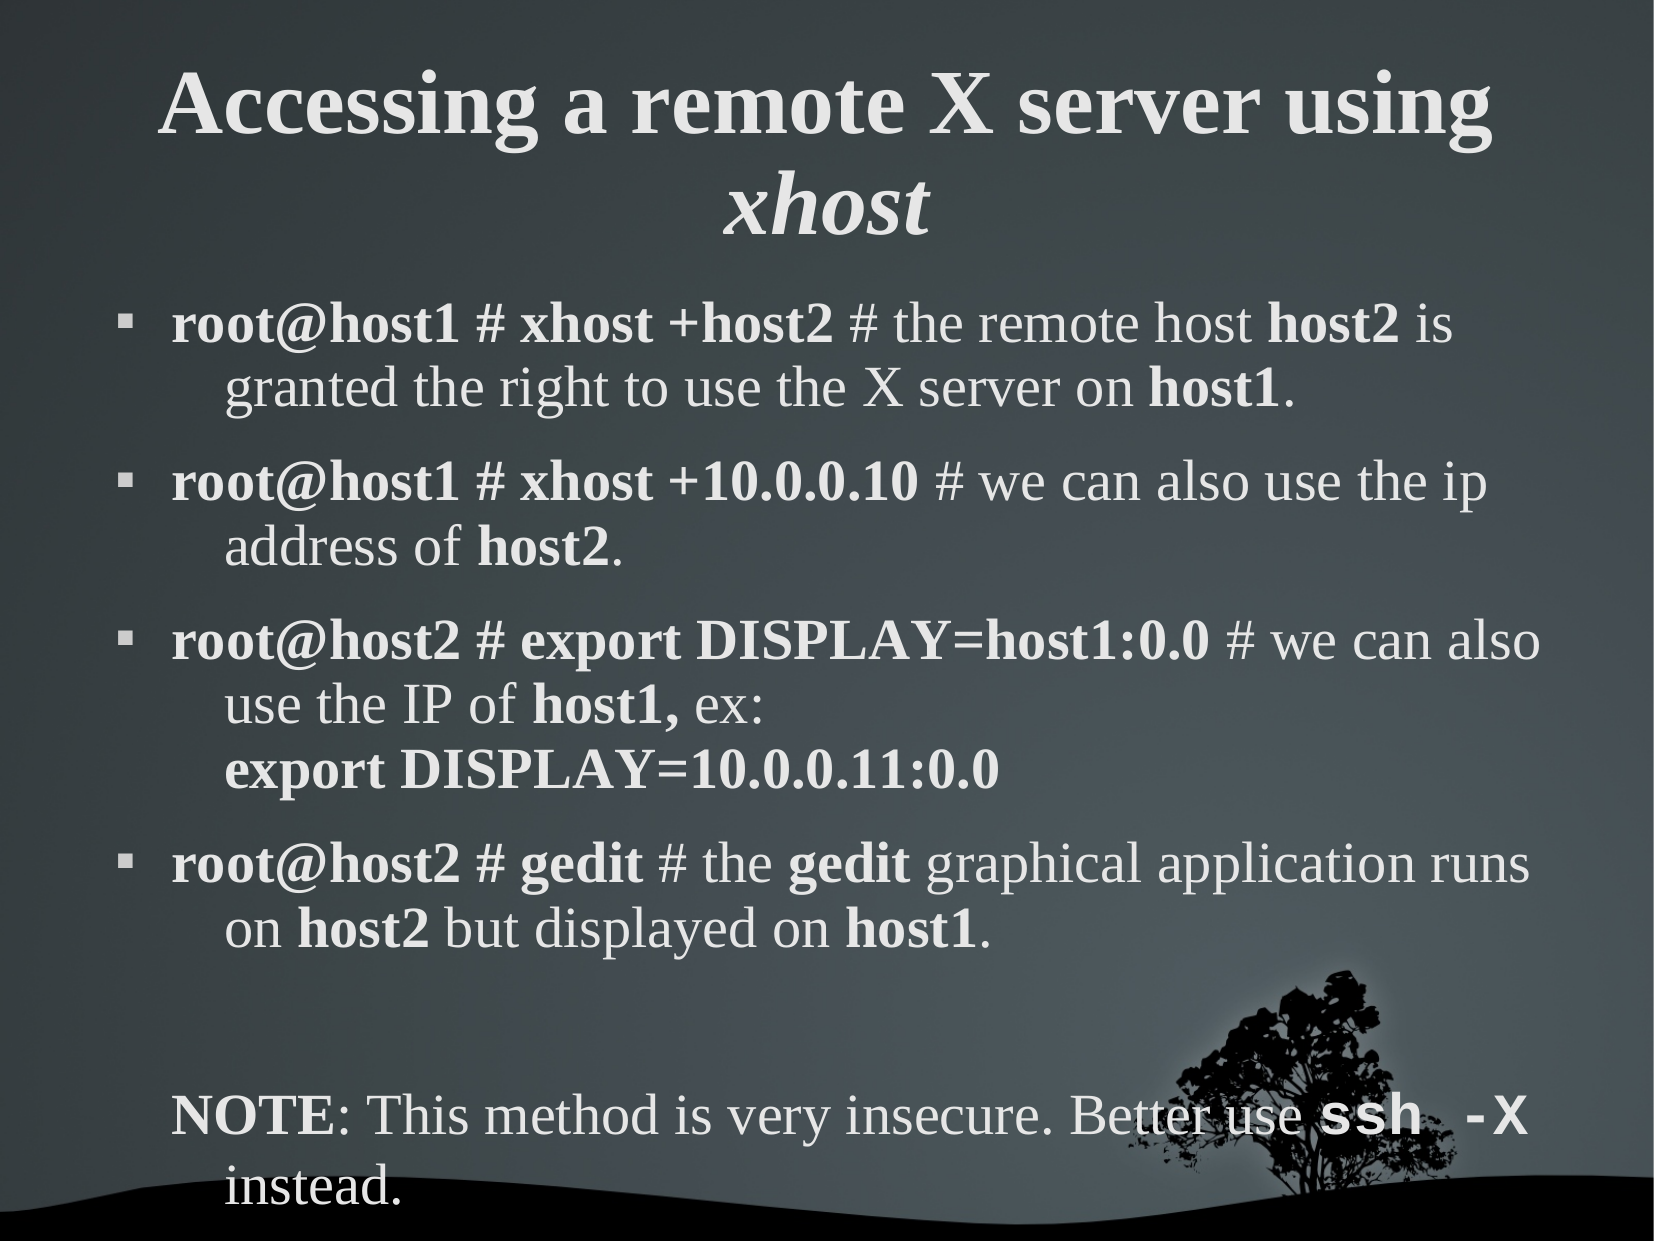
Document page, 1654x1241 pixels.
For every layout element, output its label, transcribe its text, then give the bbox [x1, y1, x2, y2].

title Accessing a remote X server using xhost [82, 33, 1571, 273]
list root@host1 # xhost +host2 # the remote host host2 is granted the right to use the X server on host1. root@host1 # xhost +10.0.0.10 # we can also use the ip address of host2. root@host2 # export DISPLAY=host1:0.0 # we can also use the IP of host1, ex: export DISPLAY=10.0.0.11:0.0 root@host2 # gedit # the gedit graphical application runs on host2 but displayed on host1. NOTE: This method is very insecure. Better use ssh -X instead. [82, 290, 1571, 1218]
picture [0, 0, 1654, 1241]
